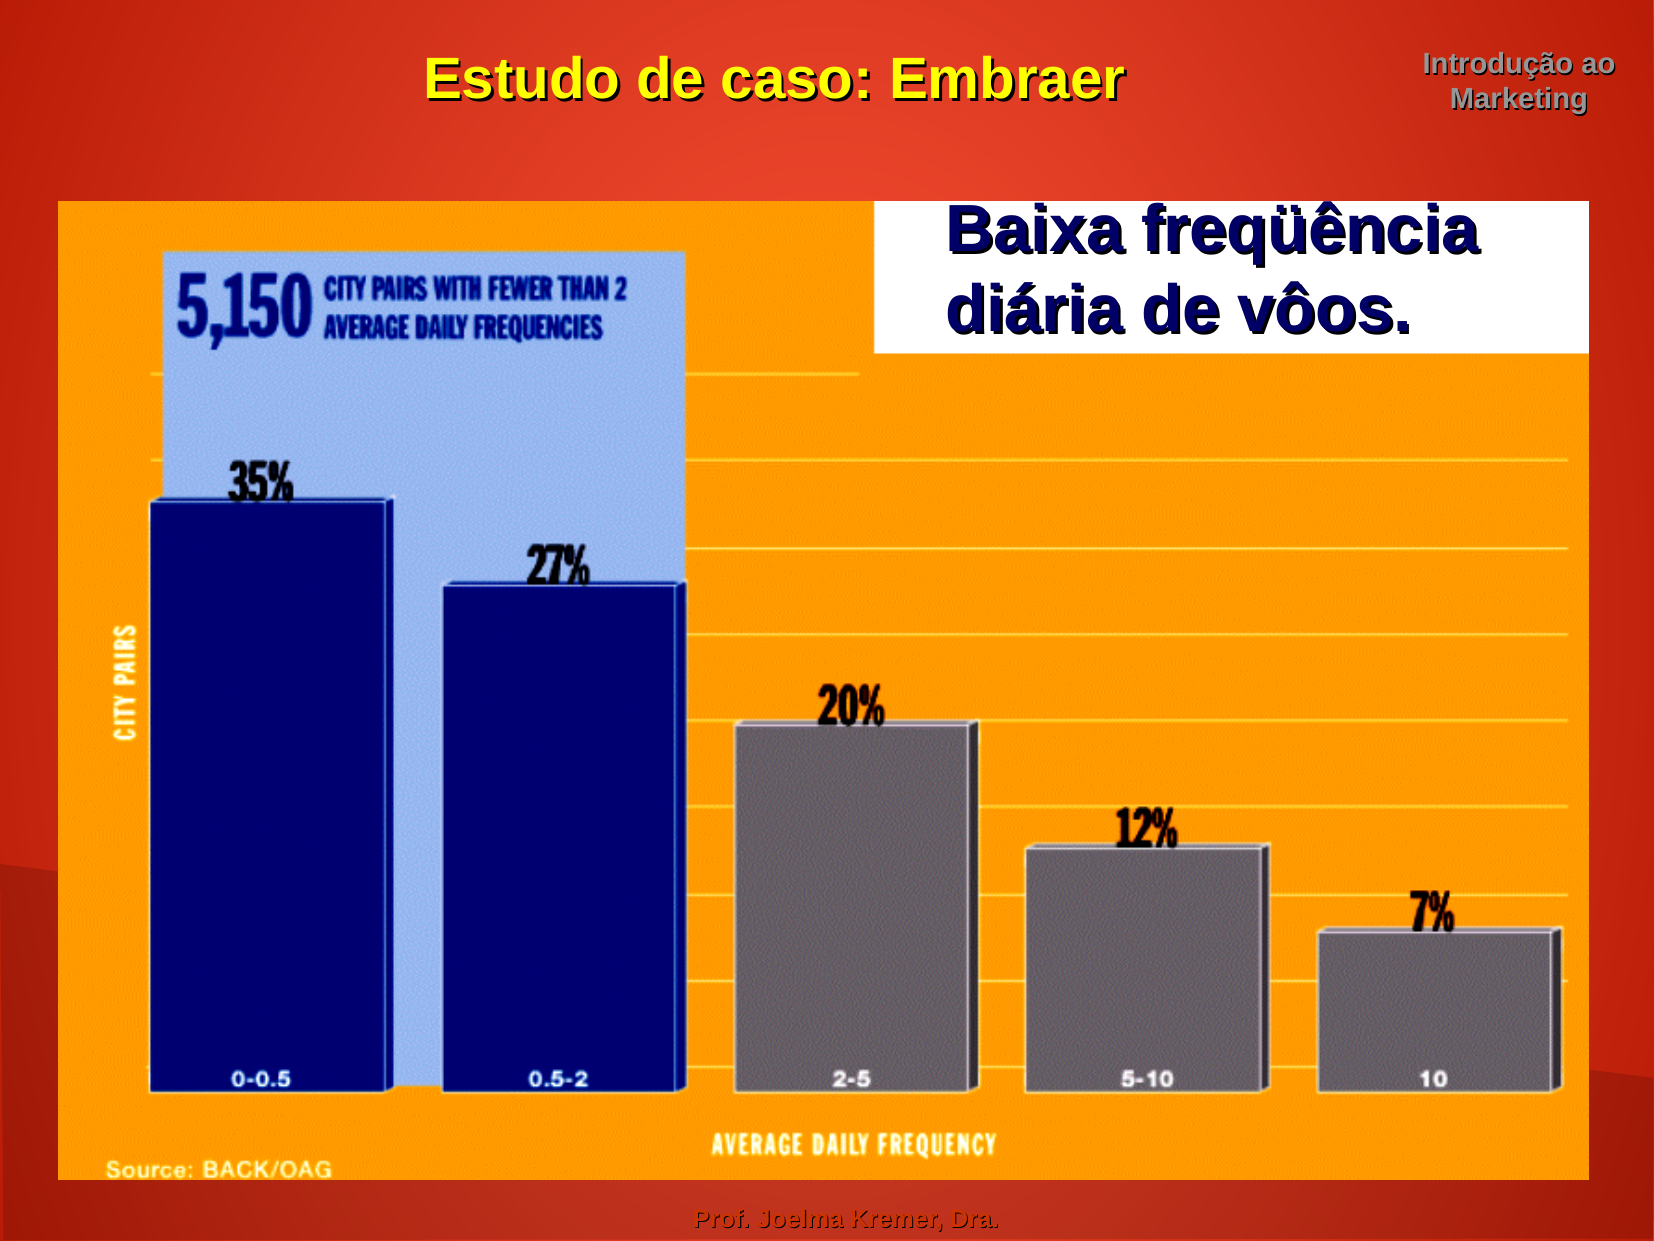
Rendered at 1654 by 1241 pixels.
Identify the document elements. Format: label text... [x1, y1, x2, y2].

text_box Baixa freqüência diária de vôos. [930, 177, 1583, 353]
title Introdução ao Marketing [1386, 21, 1652, 139]
chart [58, 201, 1589, 1180]
text_box Prof. Joelma Kremer, Dra. [566, 1195, 1127, 1241]
text_box Estudo de caso: Embraer [188, 33, 1361, 119]
